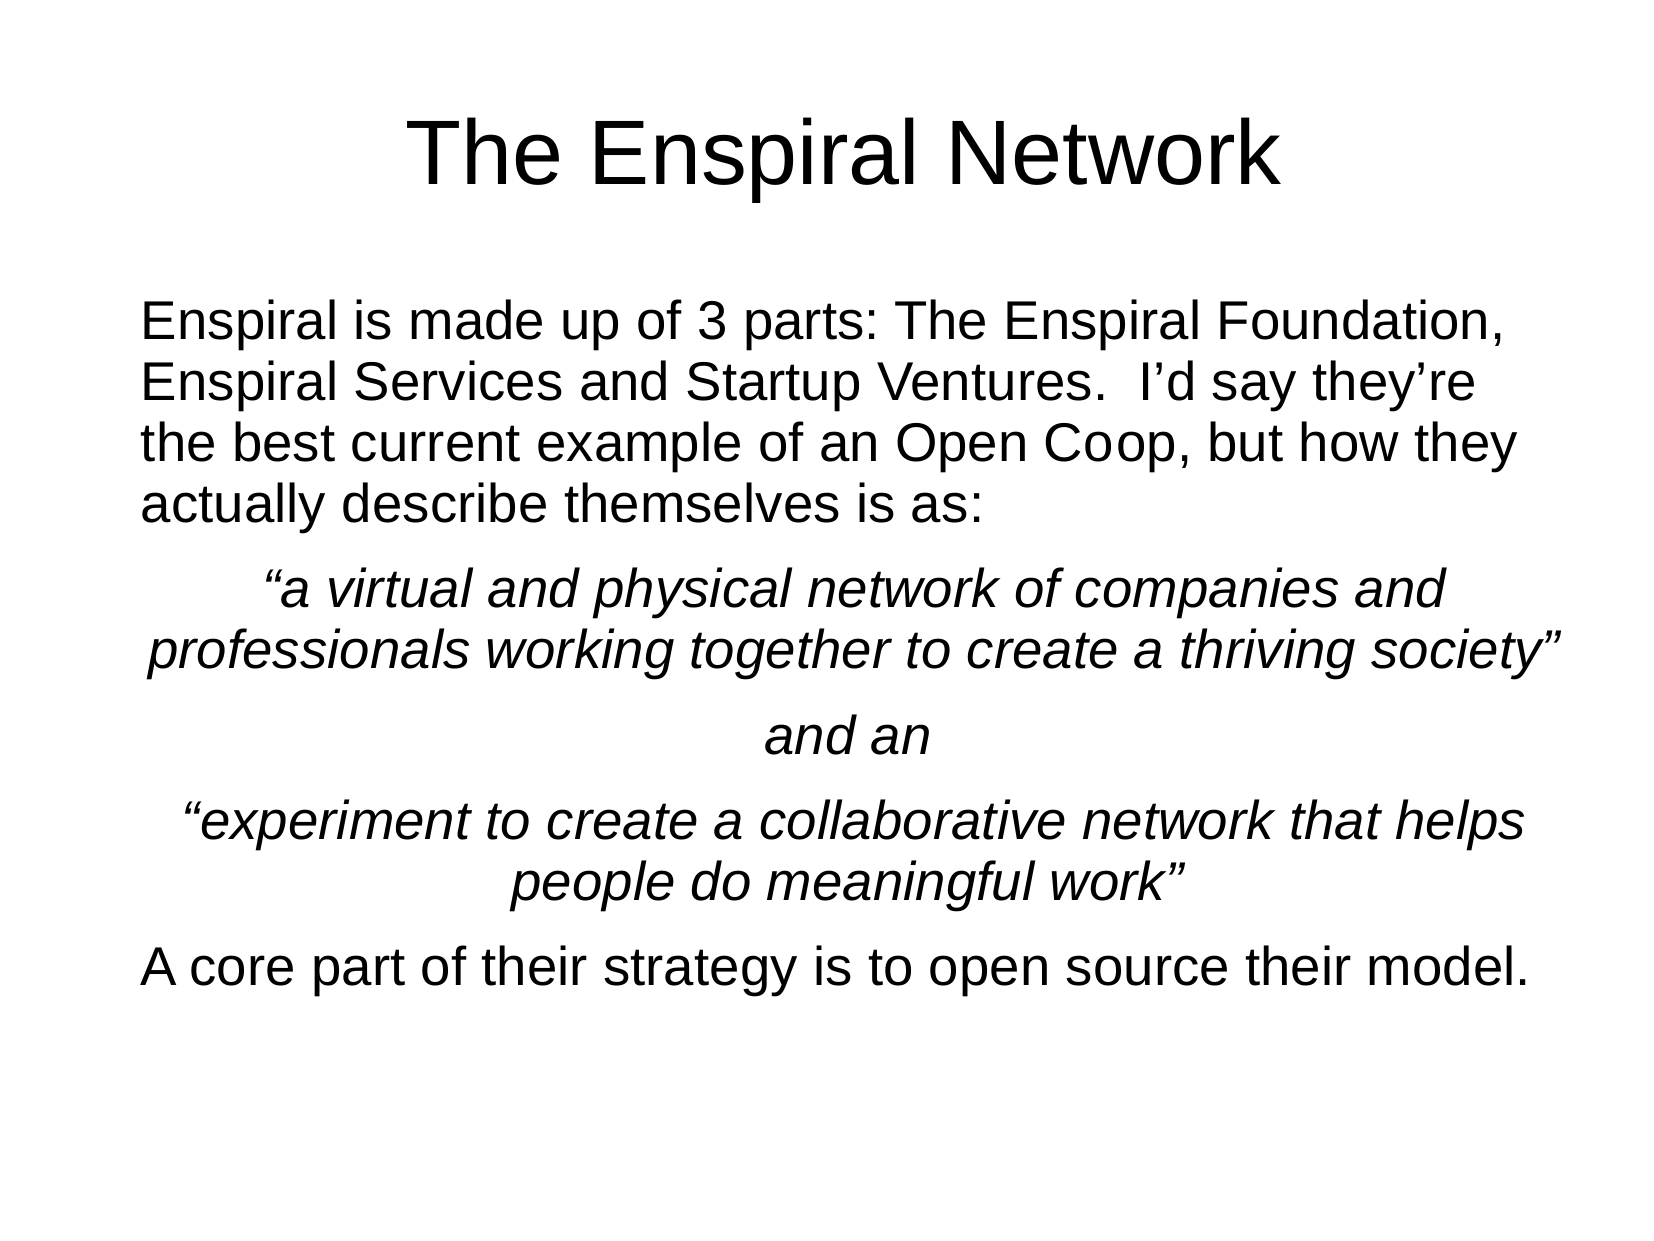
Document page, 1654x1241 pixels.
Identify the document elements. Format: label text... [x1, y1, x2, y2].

list Enspiral is made up of 3 parts: The Enspiral Foundation, Enspiral Services and Startup Ventures. I’d say they’re the best current example of an Open Co­op, but how they actually describe themselves is as: “a virtual and physical network of companies and professionals working together to create a thriving society” and an “experiment to create a collaborative network that helps people do meaningful work” A core part of their strategy is to open source their model. [82, 290, 1571, 1010]
title The Enspiral Network [82, 49, 1571, 257]
